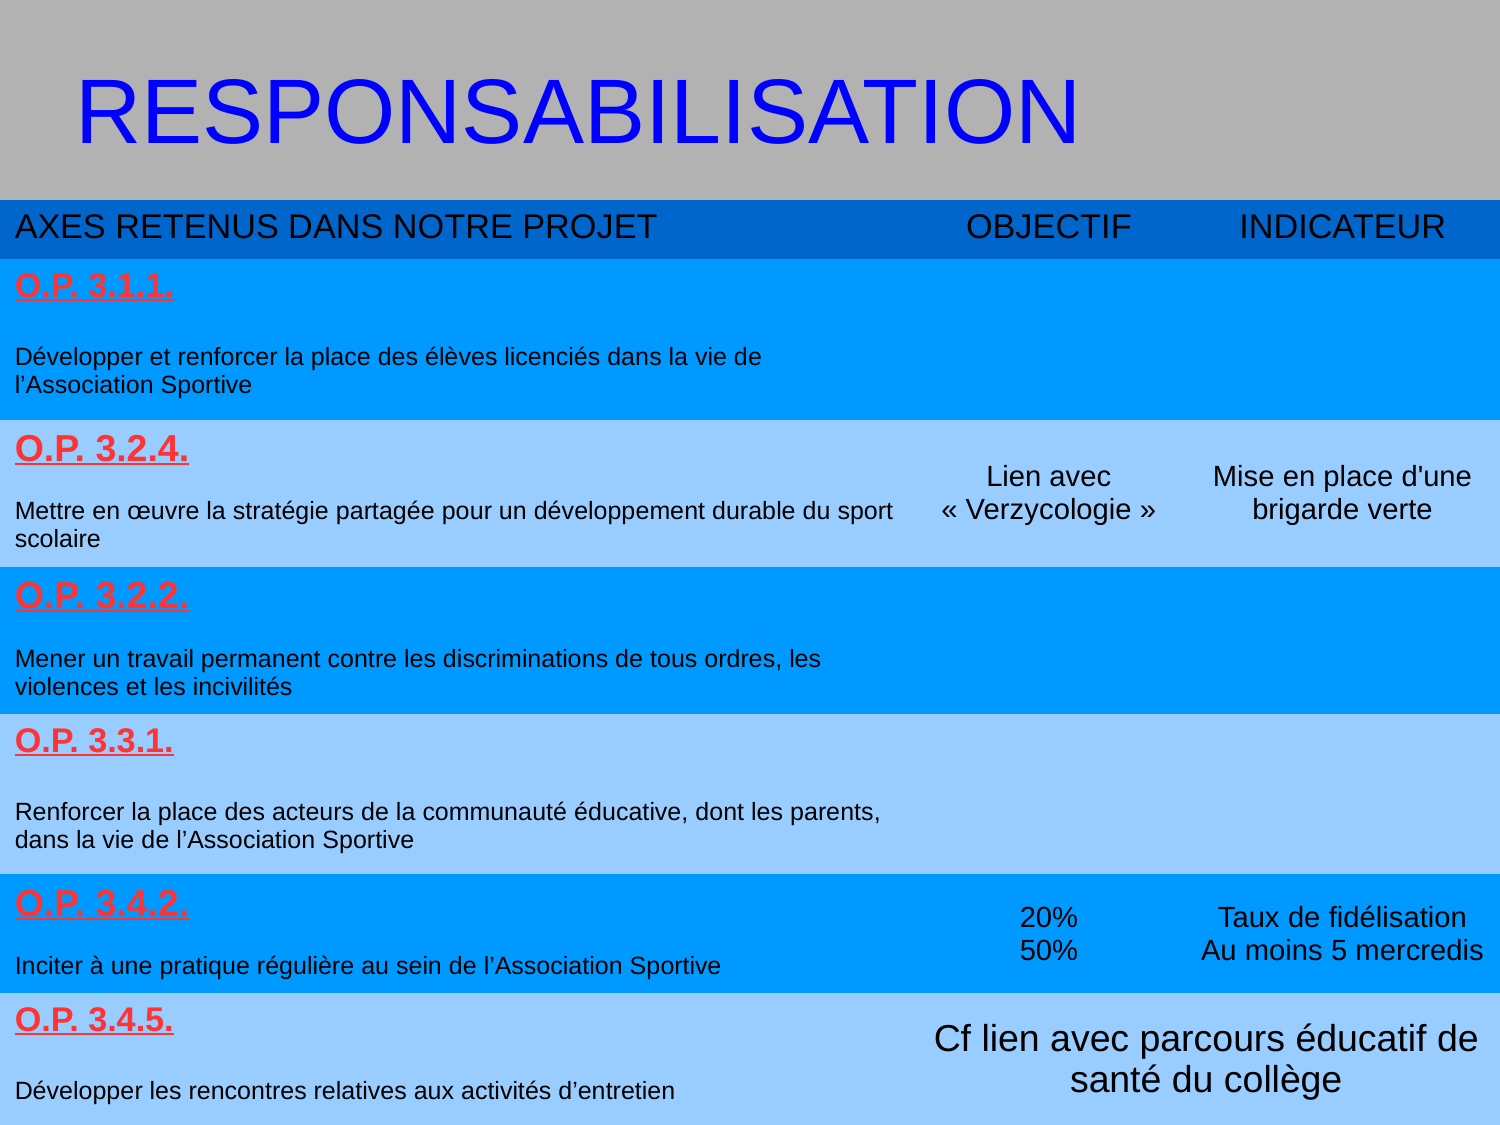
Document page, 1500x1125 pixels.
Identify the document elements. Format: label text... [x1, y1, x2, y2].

table_cell [1186, 259, 1500, 420]
table_cell O.P. 3.4.2. Inciter à une pratique régulière au sein de l’Association Sportive [0, 874, 912, 993]
table_cell [1186, 714, 1500, 874]
table_cell [912, 567, 1186, 714]
table_cell O.P. 3.1.1. Développer et renforcer la place des élèves licenciés dans la vie de l’Association Sportive [0, 259, 912, 420]
table_cell O.P. 3.2.2. Mener un travail permanent contre les discriminations de tous ordres, les violences et les incivilités [0, 567, 912, 714]
table_cell Lien avec « Verzycologie » [912, 420, 1186, 567]
table_cell O.P. 3.2.4. Mettre en œuvre la stratégie partagée pour un développement durable du sport scolaire [0, 420, 912, 567]
table_cell Taux de fidélisation Au moins 5 mercredis [1186, 874, 1500, 993]
table_cell O.P. 3.3.1. Renforcer la place des acteurs de la communauté éducative, dont les parents, dans la vie de l’Association Sportive [0, 714, 912, 874]
table_cell [1186, 567, 1500, 714]
table_cell [912, 714, 1186, 874]
table_cell 20% 50% [912, 874, 1186, 993]
table_cell Cf lien avec parcours éducatif de santé du collège [912, 993, 1500, 1125]
table_header INDICATEUR [1186, 200, 1500, 259]
table_cell [912, 259, 1186, 420]
table_cell O.P. 3.4.5. Développer les rencontres relatives aux activités d’entretien [0, 993, 912, 1125]
table_header AXES RETENUS DANS NOTRE PROJET [0, 200, 912, 259]
table_cell Mise en place d'une brigarde verte [1186, 420, 1500, 567]
title RESPONSABILISATION [75, 21, 1425, 200]
table_header OBJECTIF [912, 200, 1186, 259]
